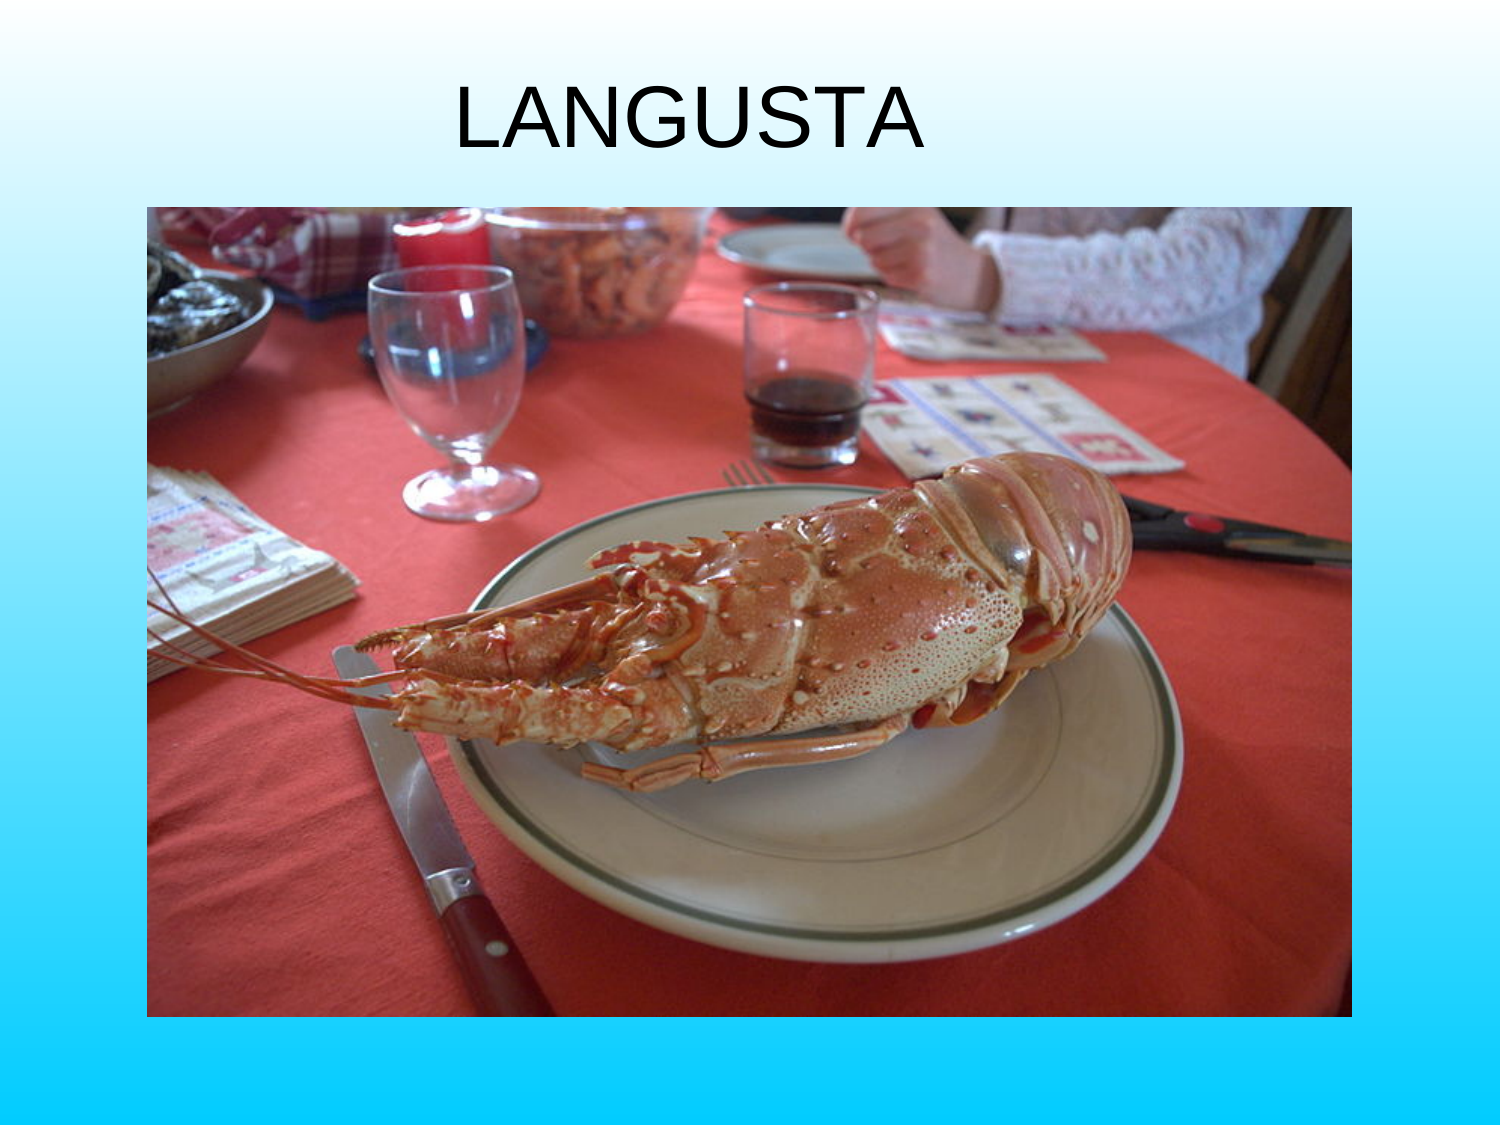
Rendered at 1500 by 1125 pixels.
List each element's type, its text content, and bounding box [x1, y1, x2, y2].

title LANGUSTA [31, 37, 1347, 188]
picture [147, 207, 1352, 1017]
